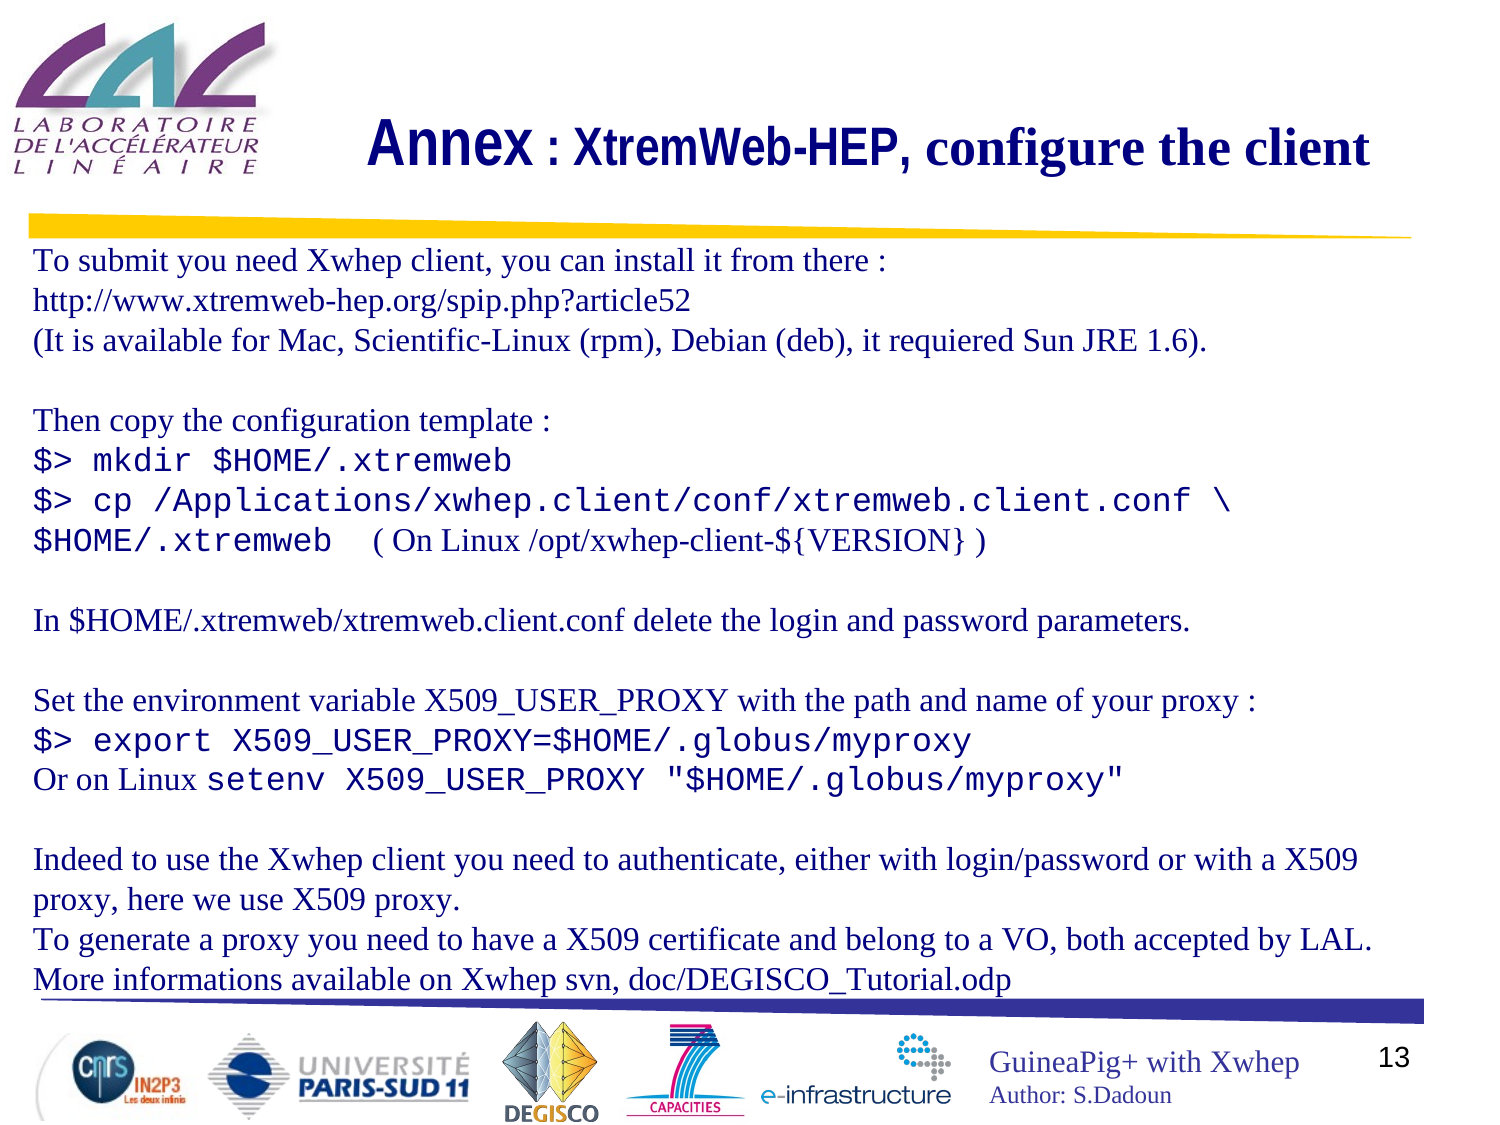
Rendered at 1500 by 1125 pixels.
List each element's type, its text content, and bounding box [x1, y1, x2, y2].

picture [7, 16, 283, 178]
subtitle To submit you need Xwhep client, you can install it from there : http://www.xtremweb-hep.org/spip.php?article52 (It is available for Mac, Scientific-Linux (rpm), Debian (deb), it requiered Sun JRE 1.6). Then copy the configuration template : $> mkdir $HOME/.xtremweb $> cp /Applications/xwhep.client/conf/xtremweb.client.conf \ $HOME/.xtremweb ( On Linux /opt/xwhep-client-${VERSION} ) In $HOME/.xtremweb/xtremweb.client.conf delete the login and password parameters. Set the environment variable X509_USER_PROXY with the path and name of your proxy : $> export X509_USER_PROXY=$HOME/.globus/myproxy Or on Linux setenv X509_USER_PROXY "$HOME/.globus/myproxy" Indeed to use the Xwhep client you need to authenticate, either with login/password or with a X509 proxy, here we use X509 proxy. To generate a proxy you need to have a X509 certificate and belong to a VO, both accepted by LAL. More informations available on Xwhep svn, doc/DEGISCO_Tutorial.odp [32, 238, 1418, 1038]
picture [620, 1038, 750, 1124]
picture [490, 1038, 609, 1122]
picture [761, 1038, 951, 1104]
title Annex : XtremWeb-HEP, configure the client [259, 56, 1479, 221]
picture [902, 1038, 925, 1049]
picture [25, 1033, 475, 1121]
